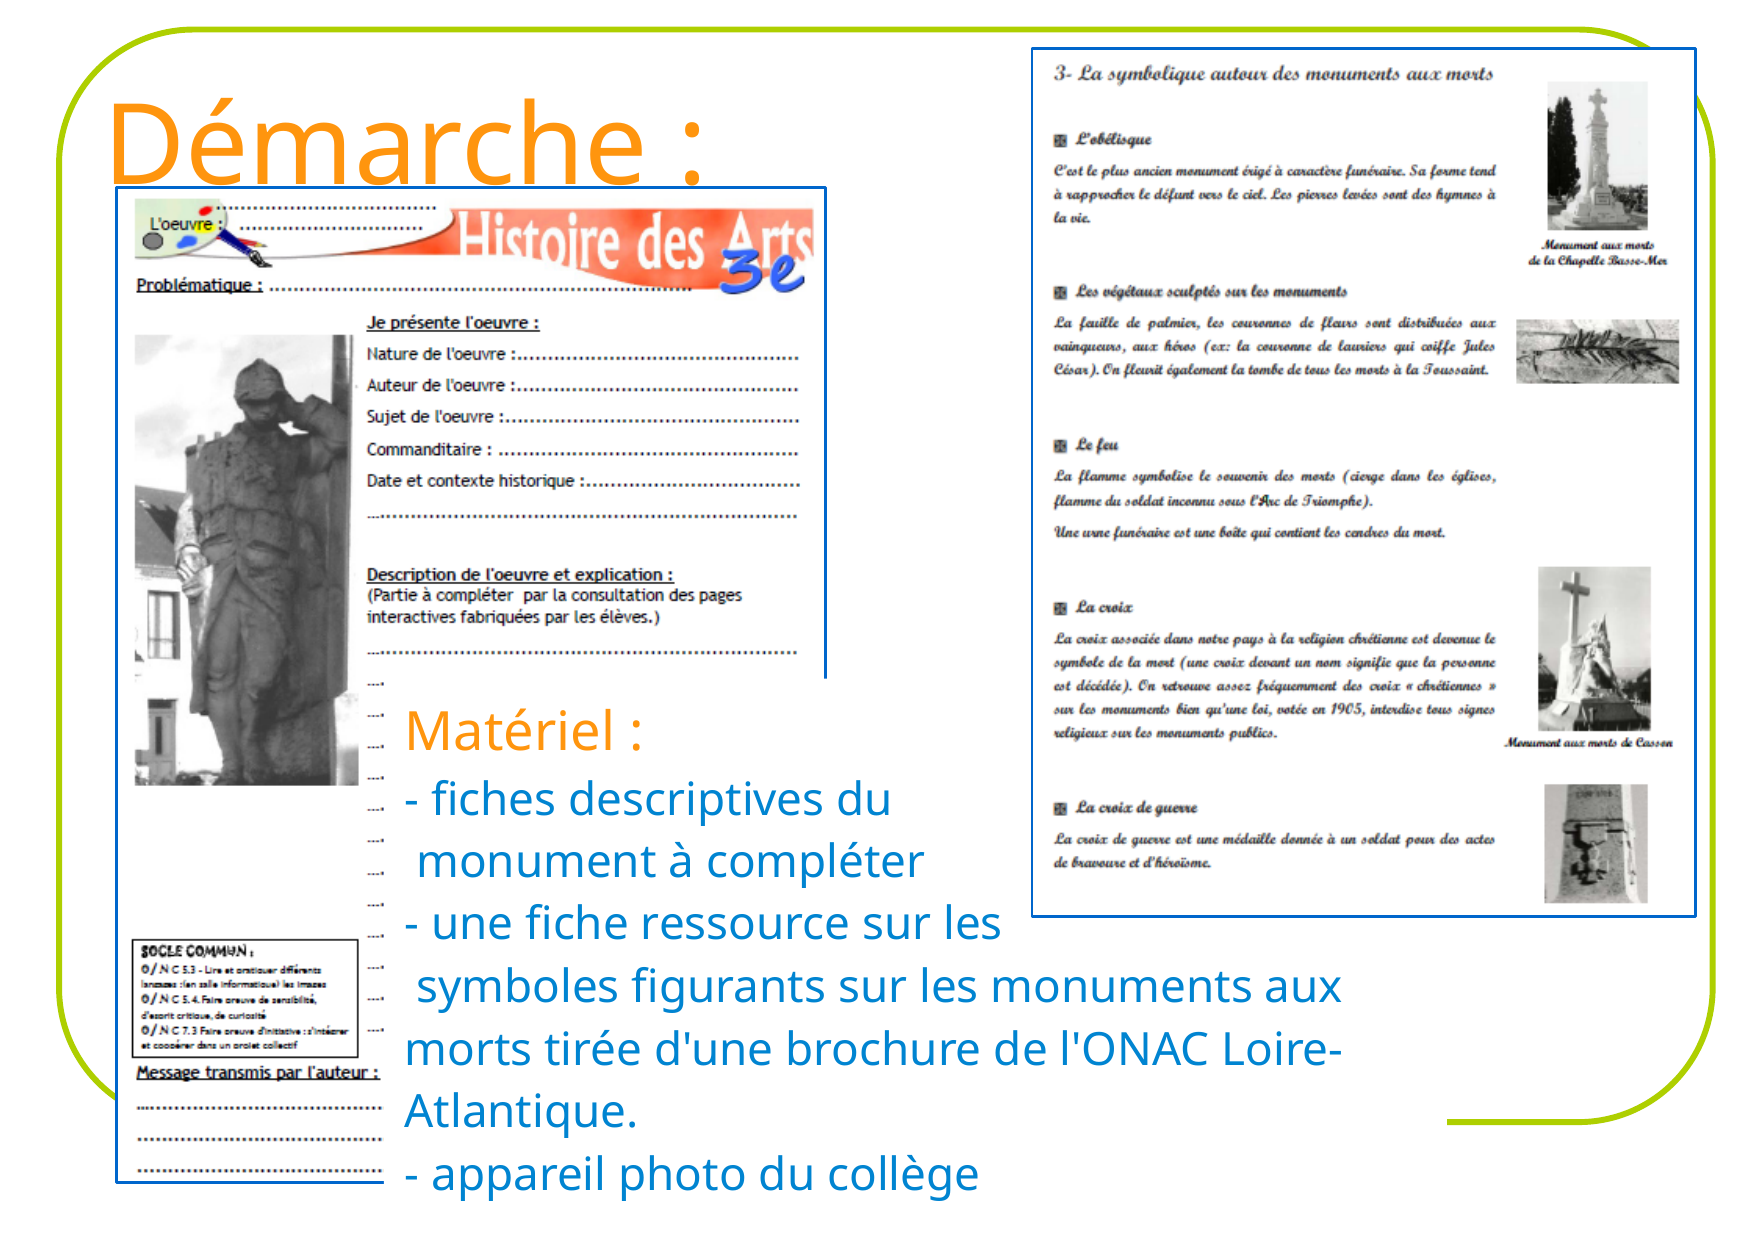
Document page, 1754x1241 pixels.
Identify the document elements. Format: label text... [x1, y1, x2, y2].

text_box Démarche : [88, 57, 1031, 1152]
picture [1033, 49, 1695, 916]
picture [118, 188, 825, 1182]
text_box Démarche : [1447, 918, 1684, 1152]
text_box Matériel : - fiches descriptives du monument à compléter - une fiche ressource sur les symboles figurants sur les monuments aux morts tirée d'une brochure de l'ONAC Loire-Atlantique. - appareil photo du collège [383, 678, 1447, 1115]
